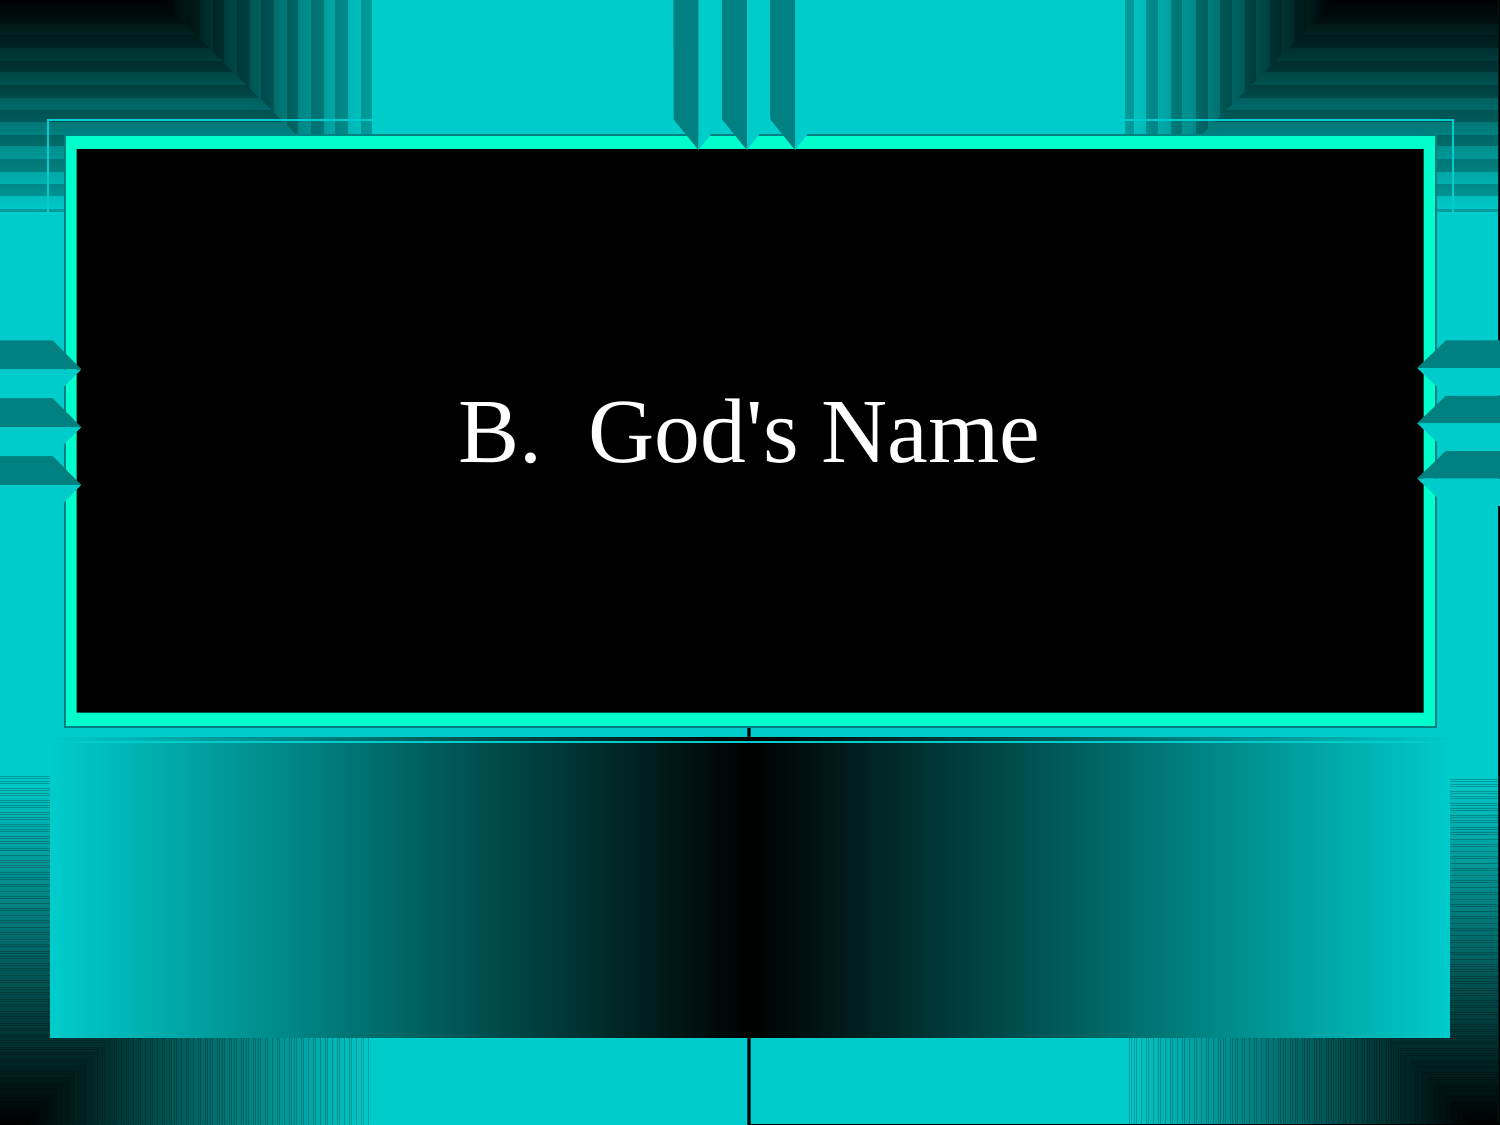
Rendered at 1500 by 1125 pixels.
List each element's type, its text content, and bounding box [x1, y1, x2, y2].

title B. God's Name [112, 337, 1388, 526]
